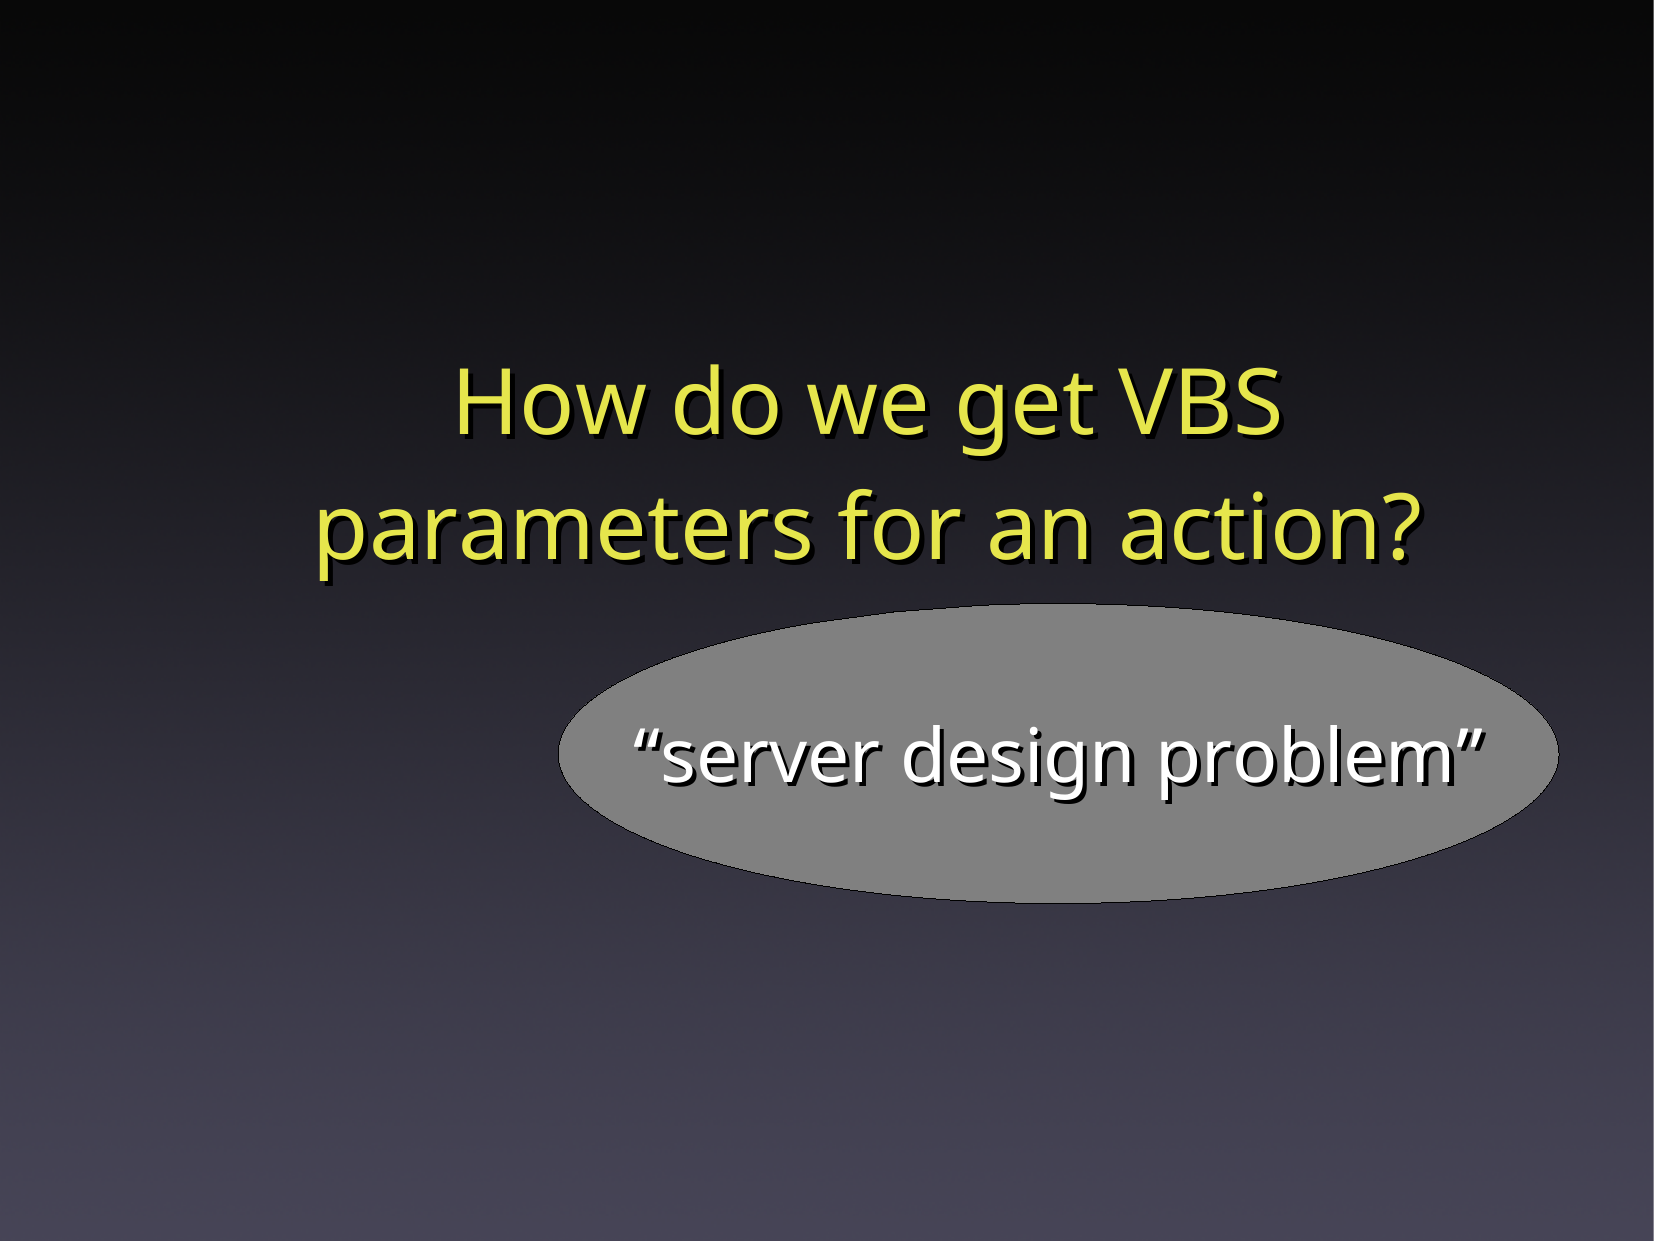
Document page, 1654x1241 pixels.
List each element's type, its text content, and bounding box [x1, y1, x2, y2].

picture [0, 0, 1654, 1241]
text_box How do we get VBS parameters for an action? [221, 336, 1515, 656]
text_box “server design problem” [558, 603, 1560, 904]
